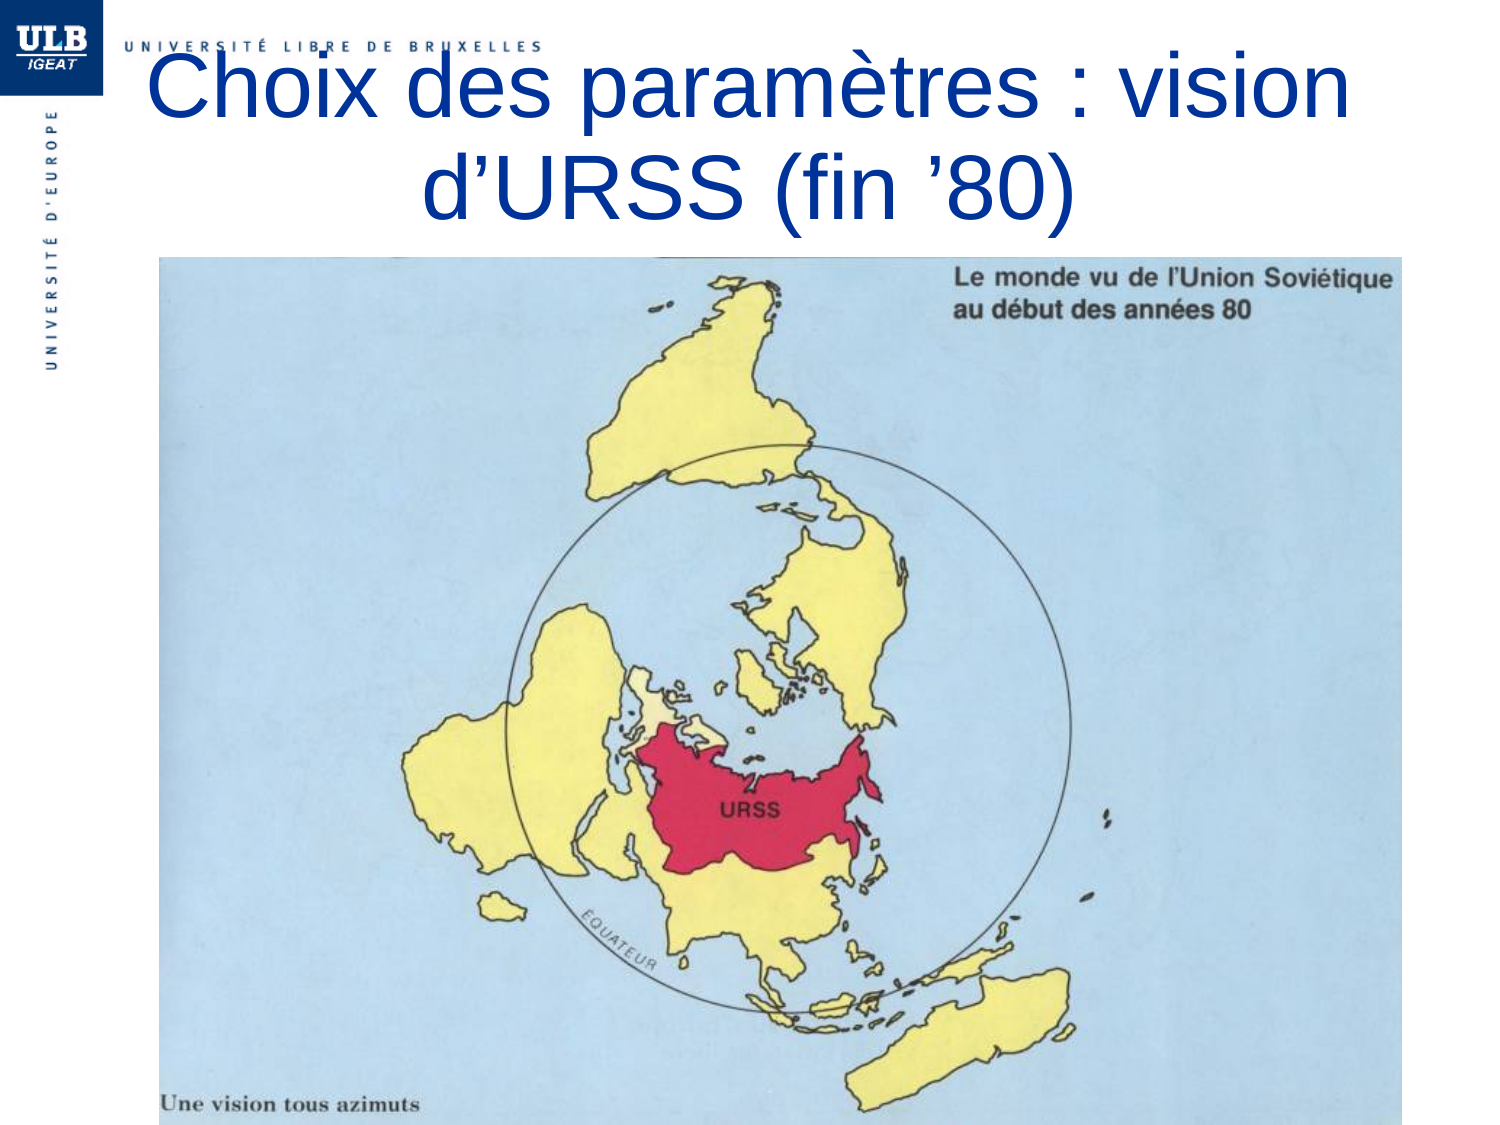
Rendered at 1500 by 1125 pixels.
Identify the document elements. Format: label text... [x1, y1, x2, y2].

title Choix des paramètres : vision d’URSS (fin ’80)‏ [112, 27, 1388, 248]
picture [0, 0, 1500, 1125]
